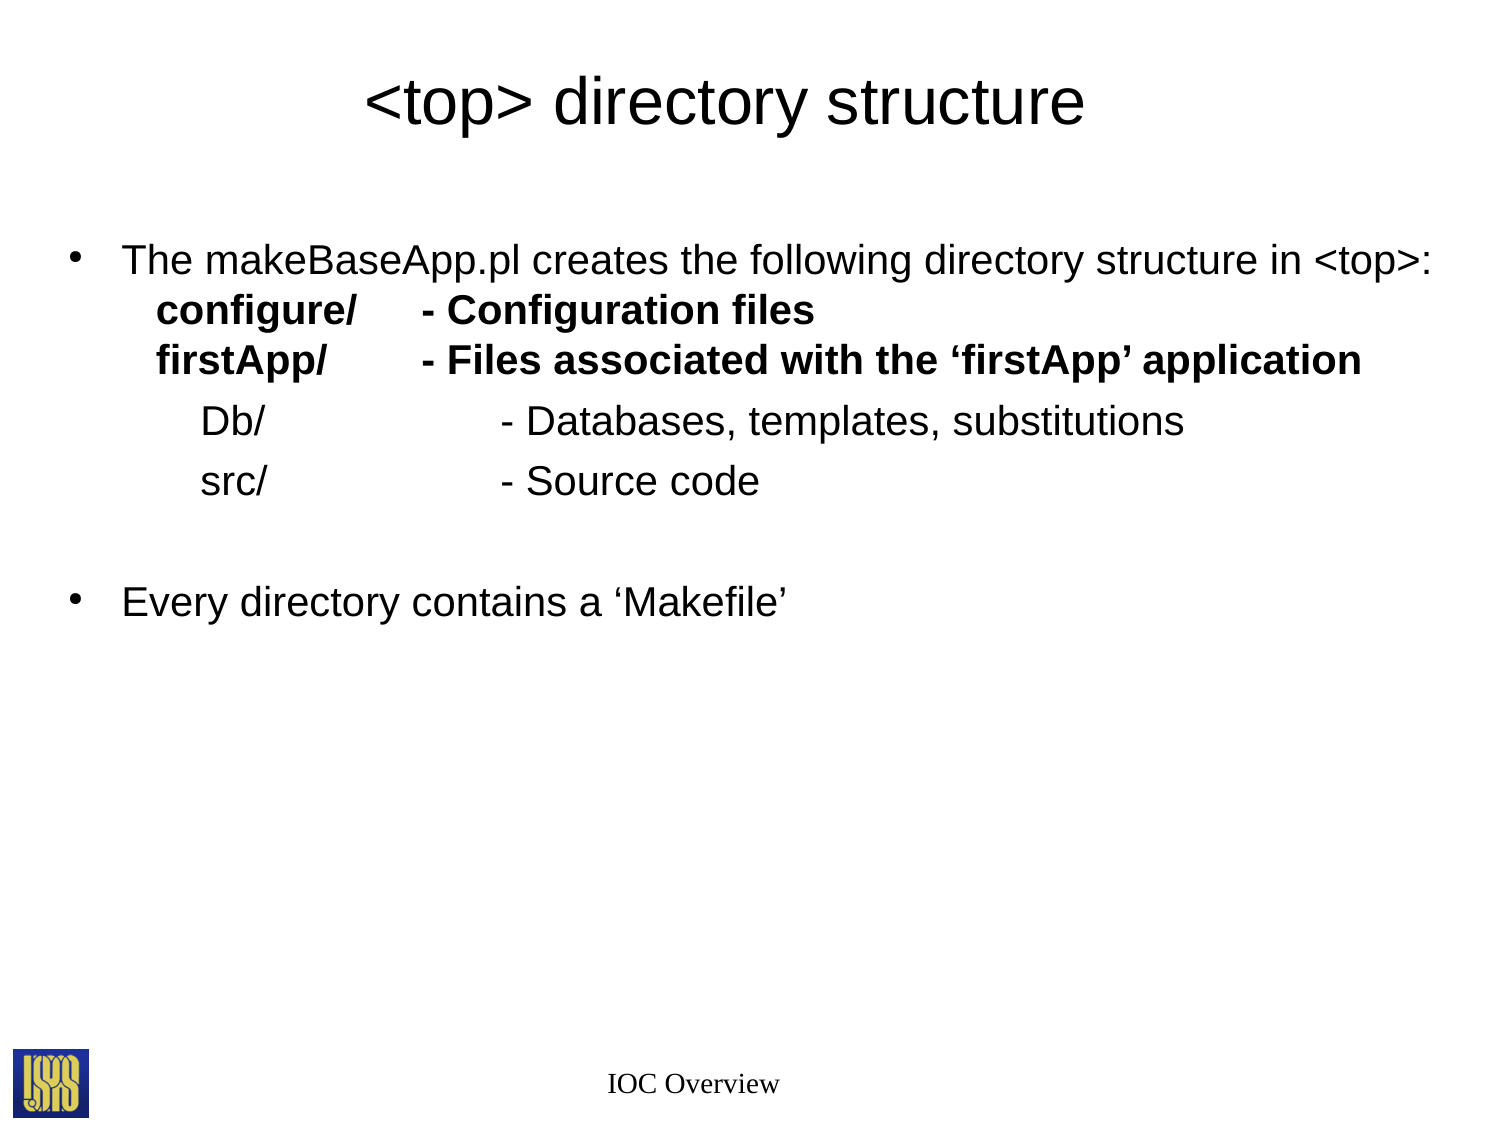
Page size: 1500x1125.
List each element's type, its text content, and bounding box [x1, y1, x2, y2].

picture [13, 1049, 89, 1118]
list The makeBaseApp.pl creates the following directory structure in <top>: configure/ - Configuration files firstApp/ - Files associated with the ‘firstApp’ application Db/ - Databases, templates, substitutions src/ - Source code Every directory contains a ‘Makefile’ [35, 224, 1453, 768]
title <top> directory structure [55, 57, 1361, 146]
